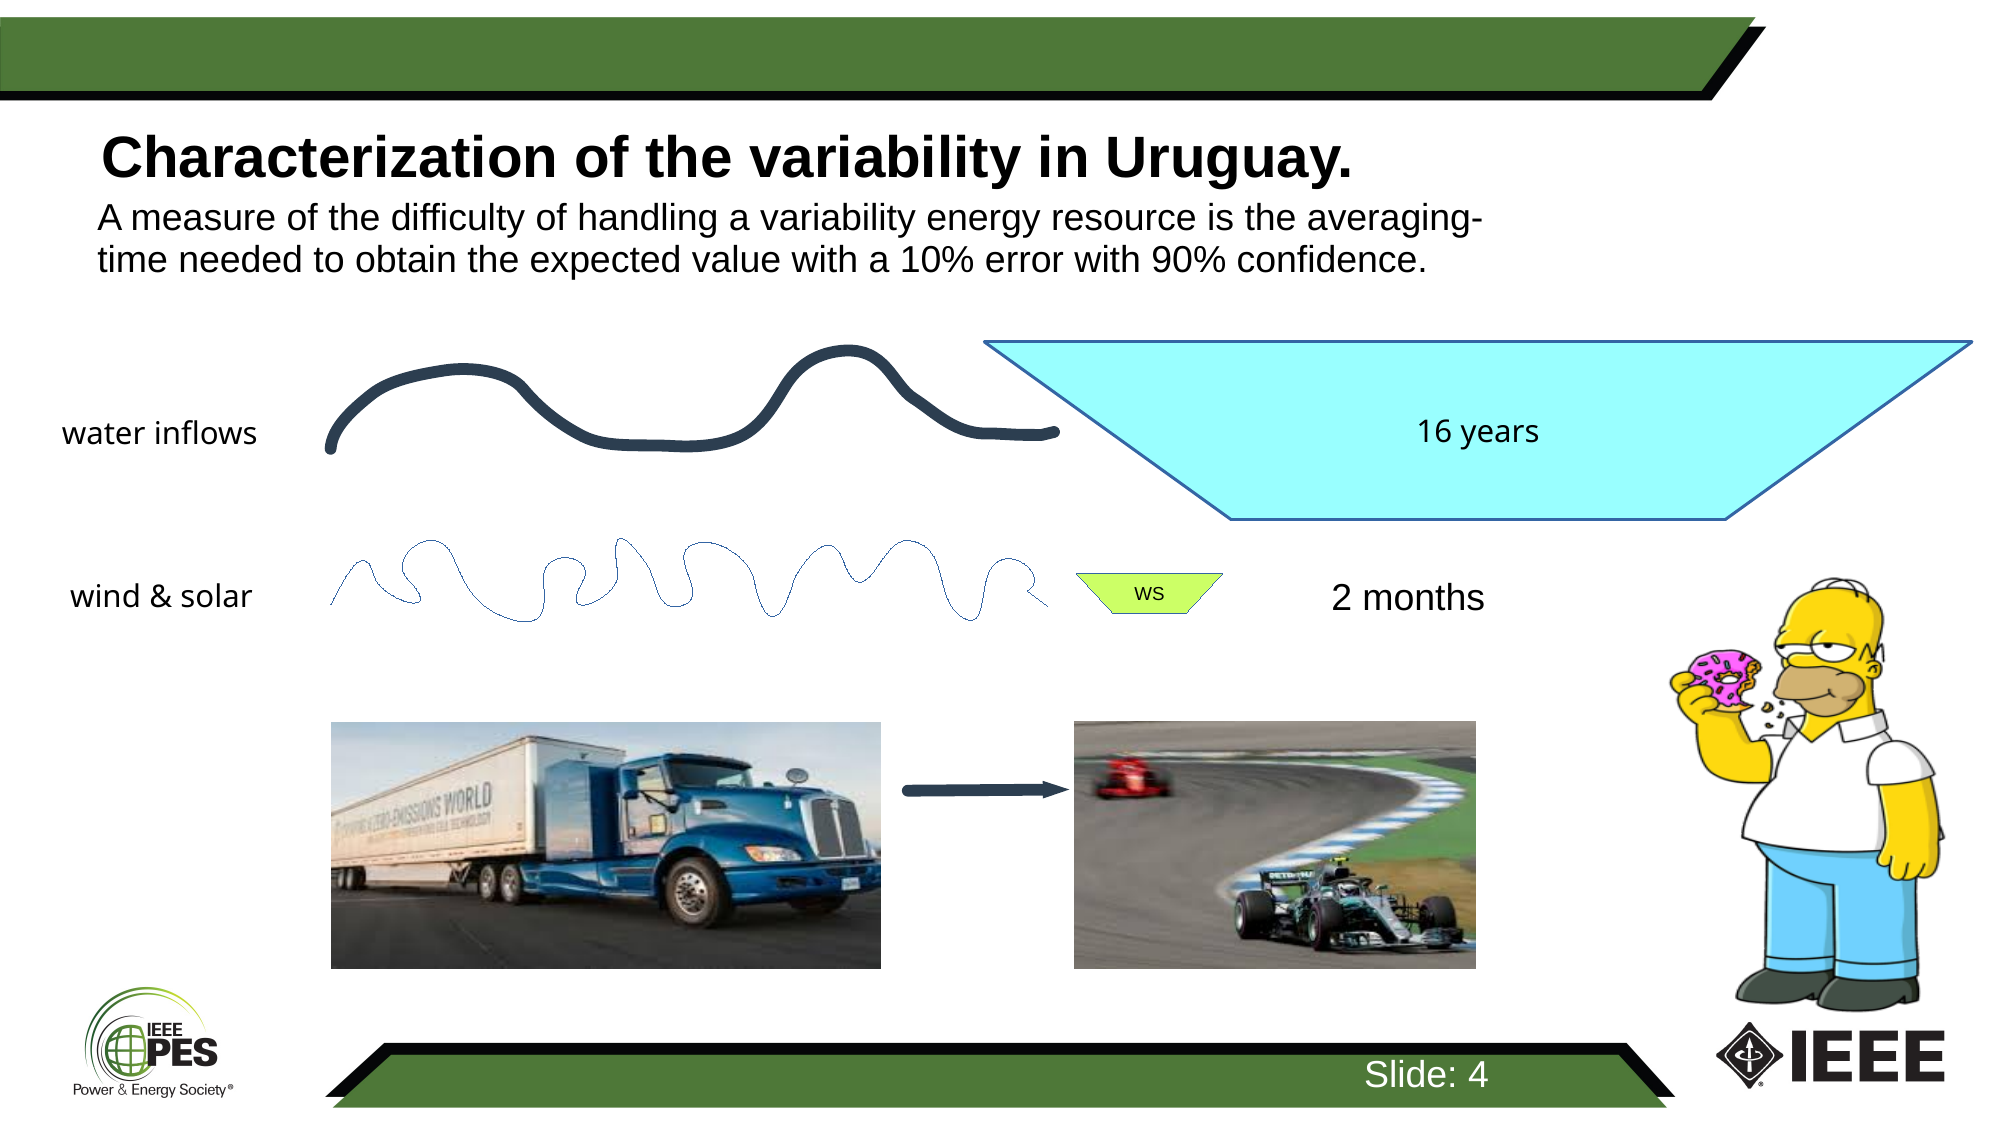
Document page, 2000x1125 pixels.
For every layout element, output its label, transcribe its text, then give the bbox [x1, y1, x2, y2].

text_box wind & solar [55, 566, 307, 625]
text_box 2 months [1316, 569, 1543, 638]
text_box water inflows [47, 403, 296, 461]
text_box WS [1076, 573, 1223, 614]
picture [0, 0, 2000, 1125]
text_box A measure of the difficulty of handling a variability energy resource is the averaging-time needed to obtain the expected value with a 10% error with 90% confidence. [82, 188, 1524, 288]
title Characterization of the variability in Uruguay. [23, 118, 1433, 197]
text_box 16 years [984, 341, 1972, 520]
